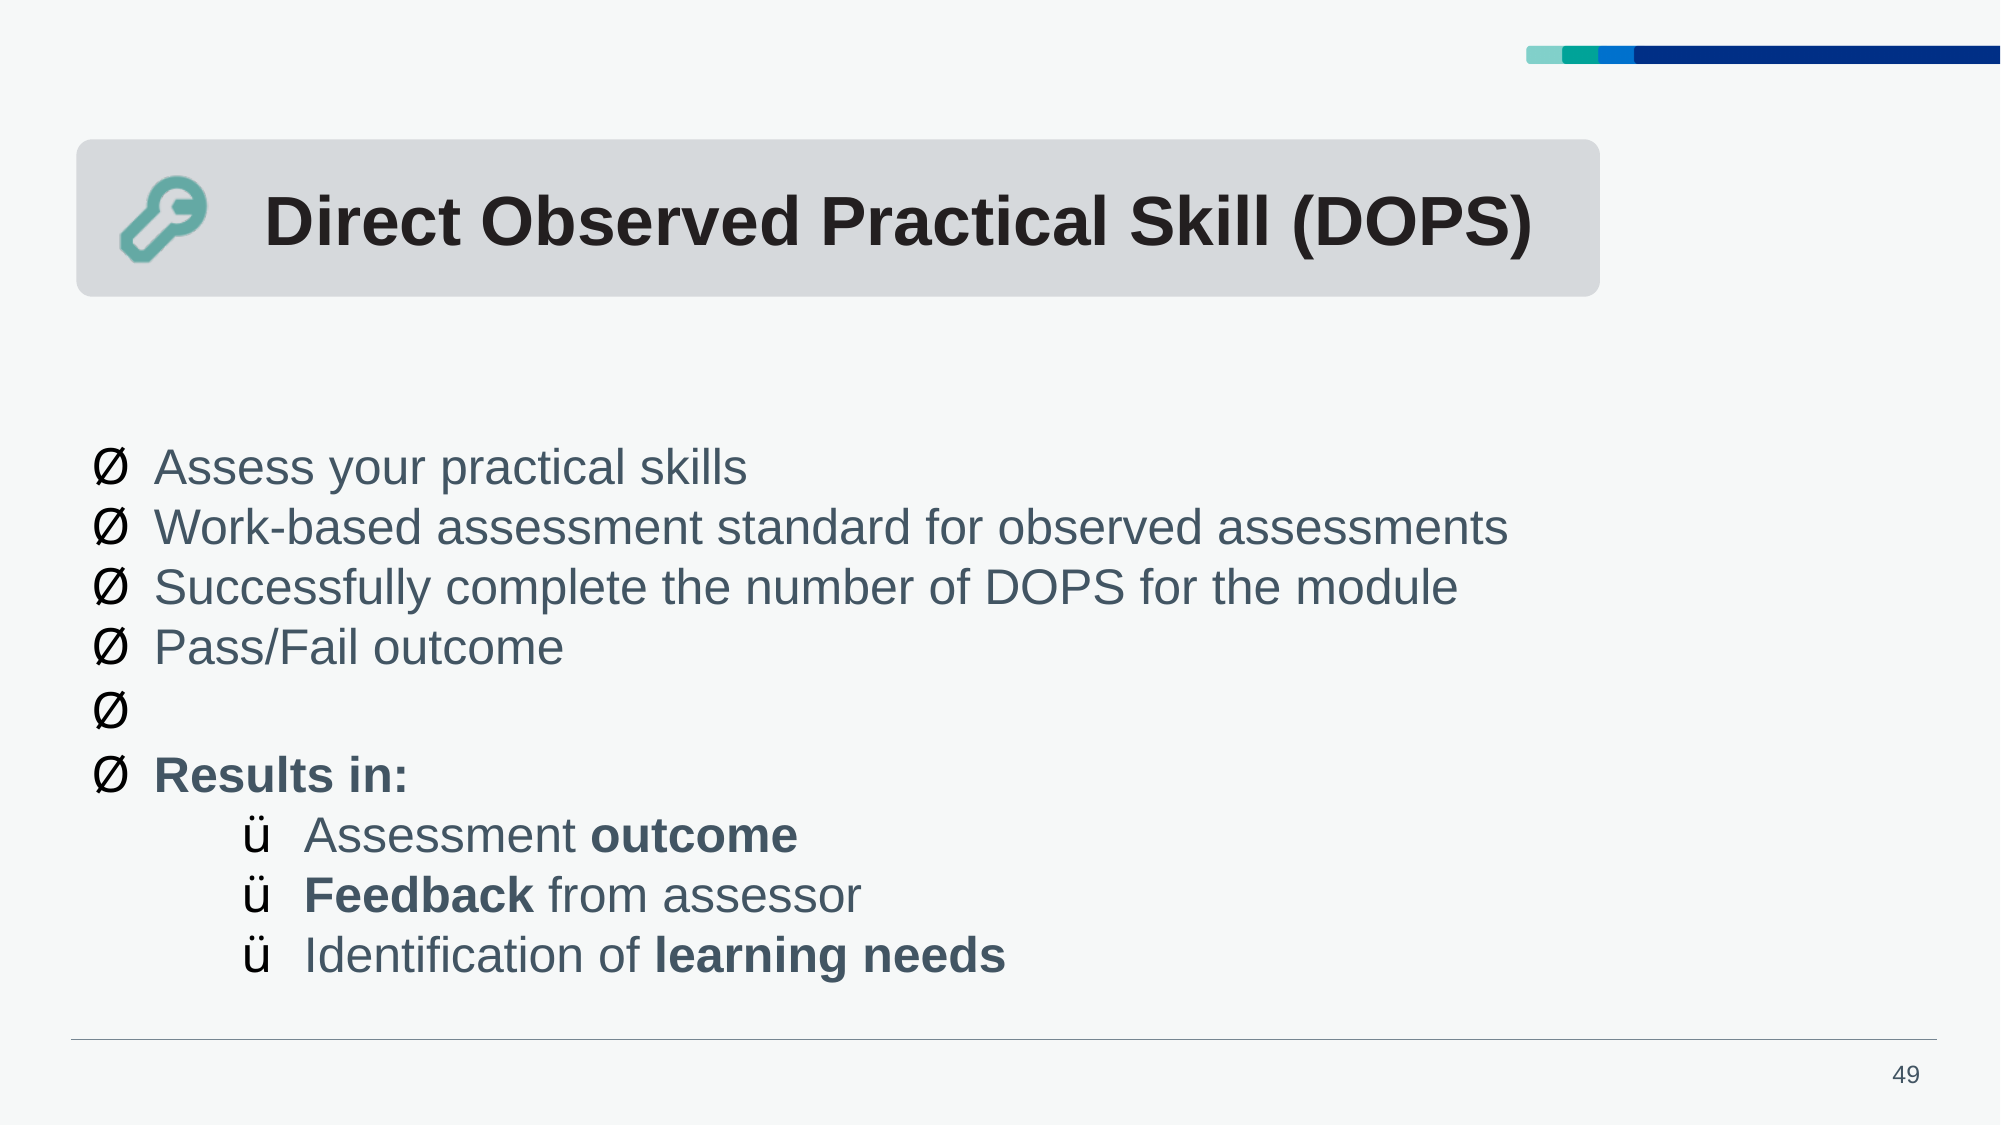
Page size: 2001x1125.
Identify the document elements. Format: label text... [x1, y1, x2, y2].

picture [80, 137, 249, 306]
text_box Assess your practical skills Work-based assessment standard for observed assessments Successfully complete the number of DOPS for the module Pass/Fail outcome Results in: Assessment outcome Feedback from assessor Identification of learning needs [76, 427, 1689, 988]
text_box Direct Observed Practical Skill (DOPS) [249, 139, 1600, 297]
text_box [76, 145, 80, 291]
